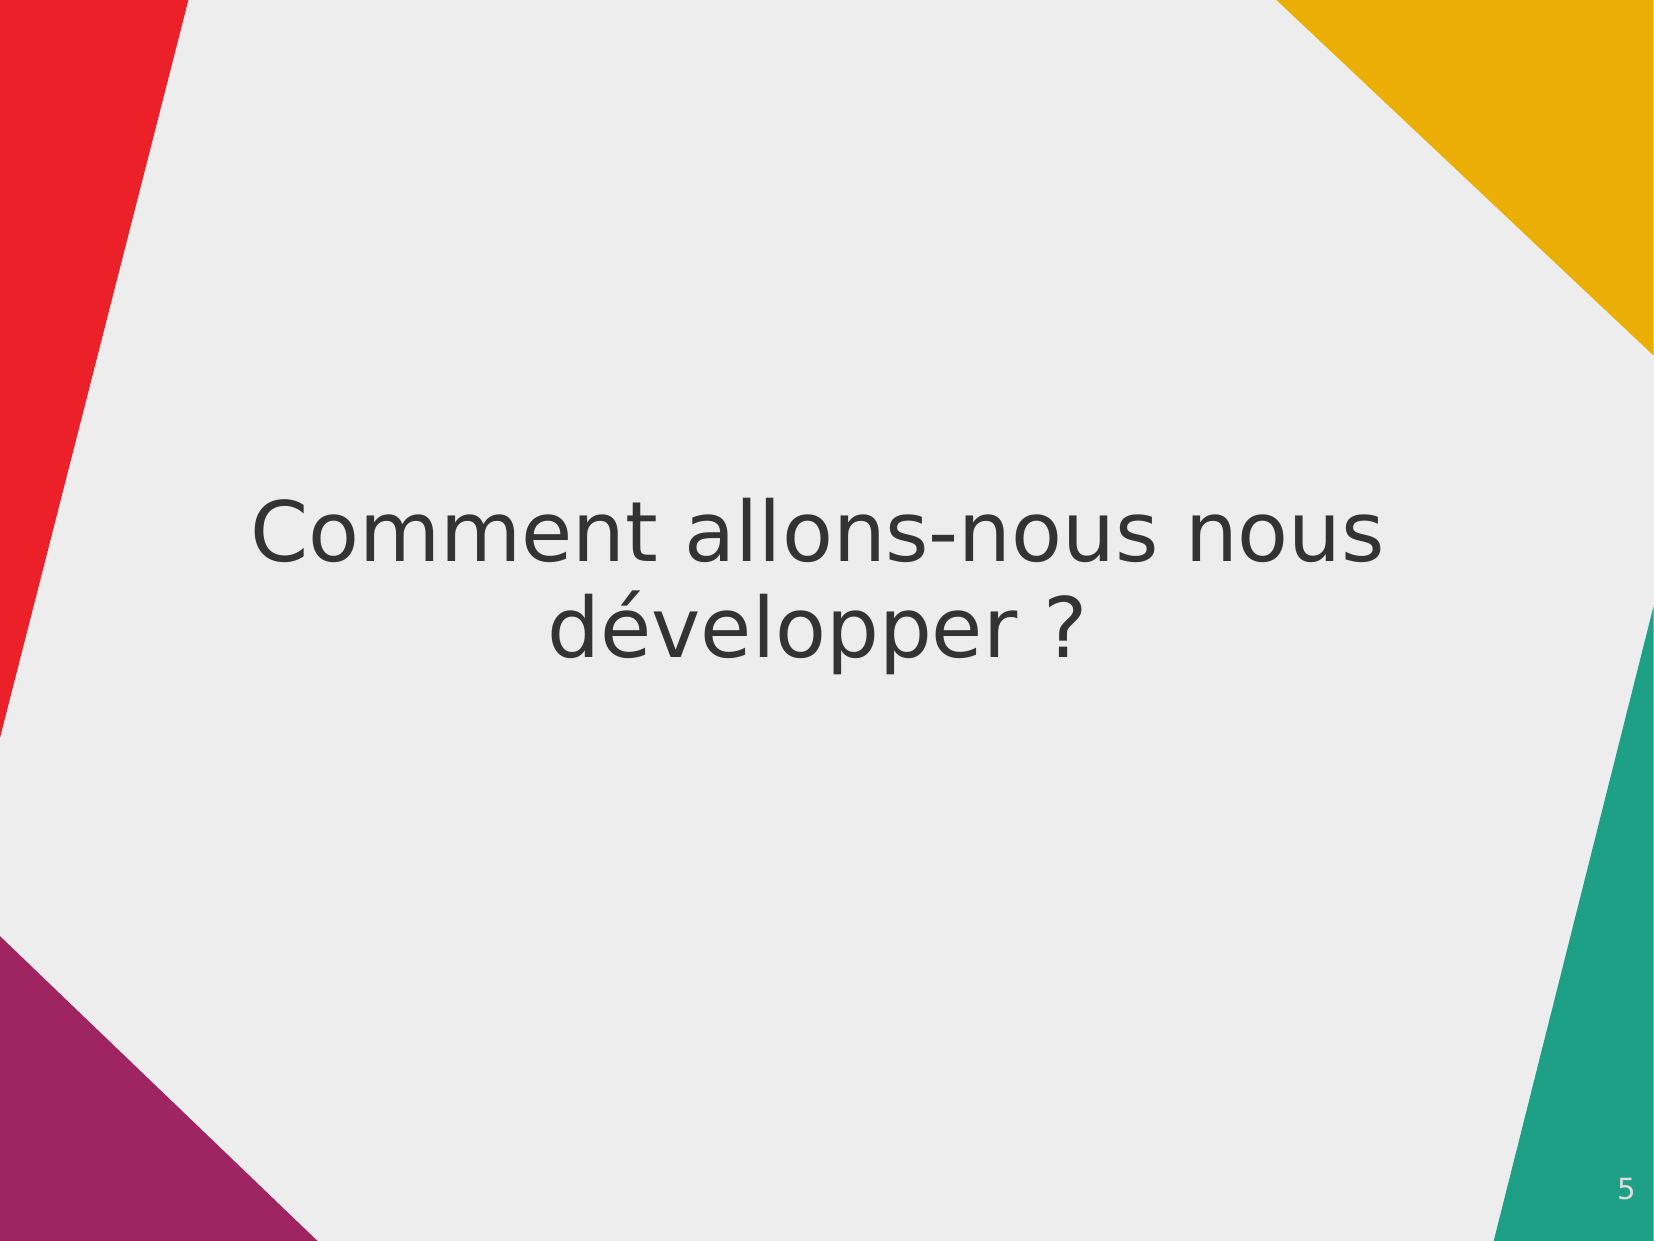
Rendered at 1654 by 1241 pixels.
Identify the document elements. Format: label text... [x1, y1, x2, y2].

title Comment allons-nous nous développer ? [106, 464, 1531, 697]
